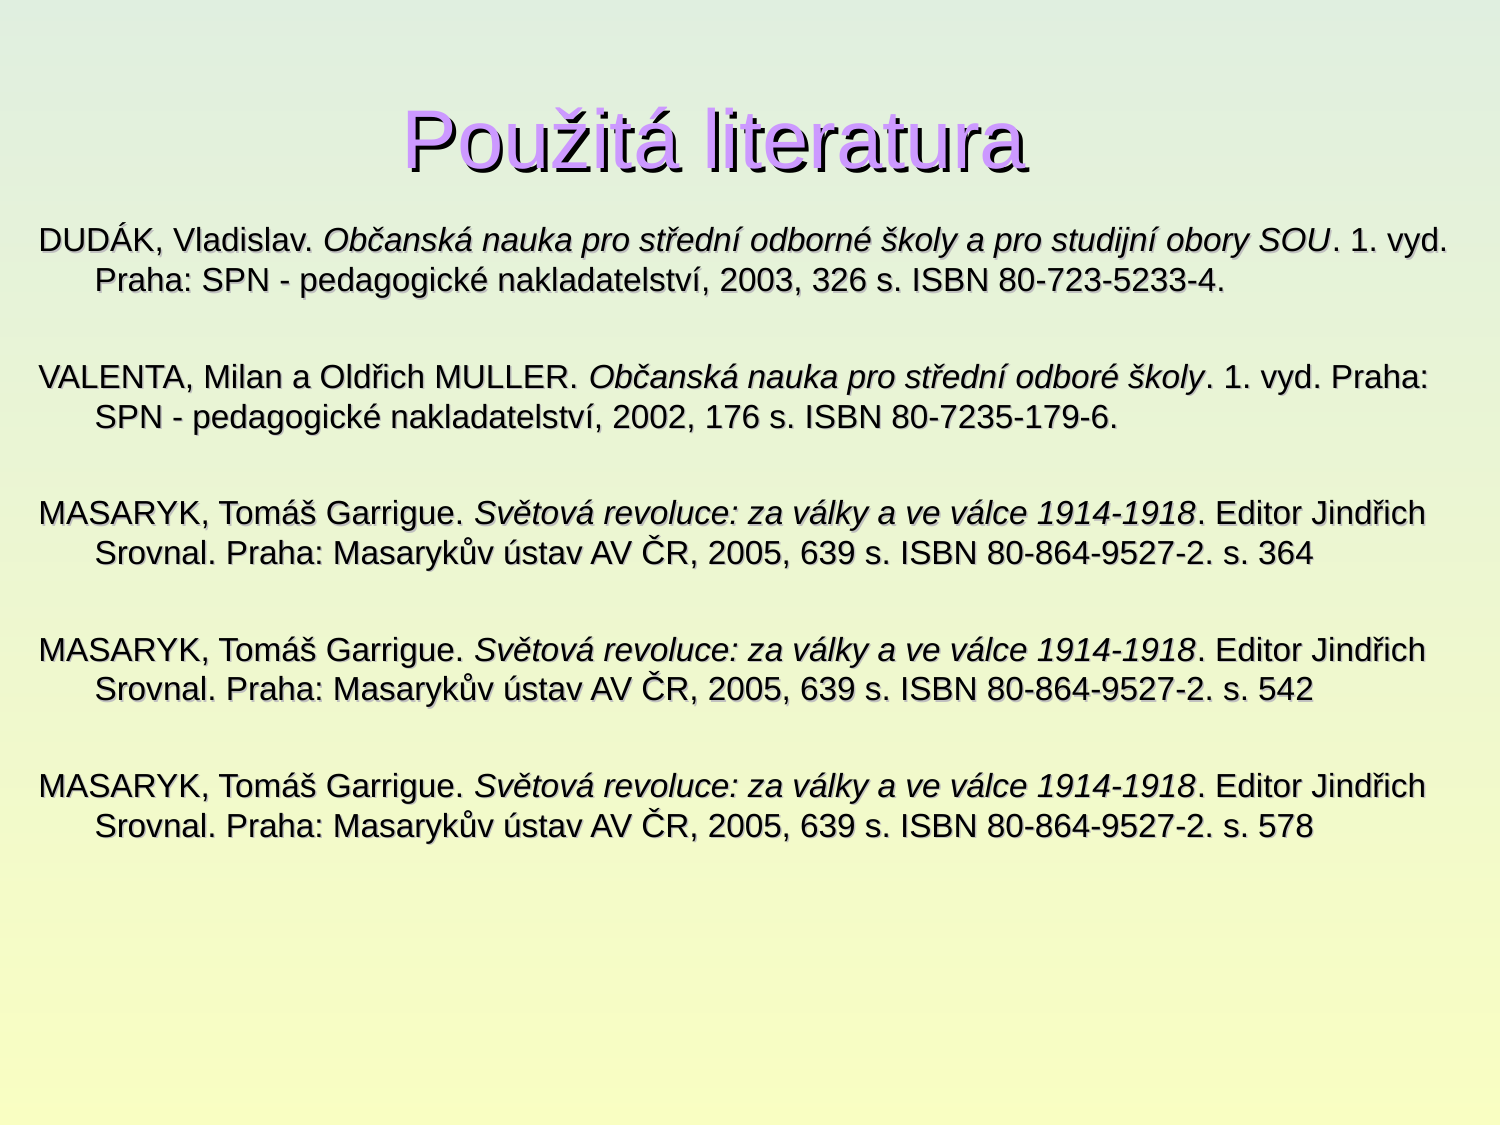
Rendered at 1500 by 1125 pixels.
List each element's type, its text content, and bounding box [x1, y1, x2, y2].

title Použitá literatura [386, 35, 1472, 210]
list DUDÁK, Vladislav. Občanská nauka pro střední odborné školy a pro studijní obory SOU. 1. vyd. Praha: SPN - pedagogické nakladatelství, 2003, 326 s. ISBN 80-723-5233-4. VALENTA, Milan a Oldřich MULLER. Občanská nauka pro střední odboré školy. 1. vyd. Praha: SPN - pedagogické nakladatelství, 2002, 176 s. ISBN 80-7235-179-6. MASARYK, Tomáš Garrigue. Světová revoluce: za války a ve válce 1914-1918. Editor Jindřich Srovnal. Praha: Masarykův ústav AV ČR, 2005, 639 s. ISBN 80-864-9527-2. s. 364 MASARYK, Tomáš Garrigue. Světová revoluce: za války a ve válce 1914-1918. Editor Jindřich Srovnal. Praha: Masarykův ústav AV ČR, 2005, 639 s. ISBN 80-864-9527-2. s. 542 MASARYK, Tomáš Garrigue. Světová revoluce: za války a ve válce 1914-1918. Editor Jindřich Srovnal. Praha: Masarykův ústav AV ČR, 2005, 639 s. ISBN 80-864-9527-2. s. 578 [23, 210, 1500, 1000]
